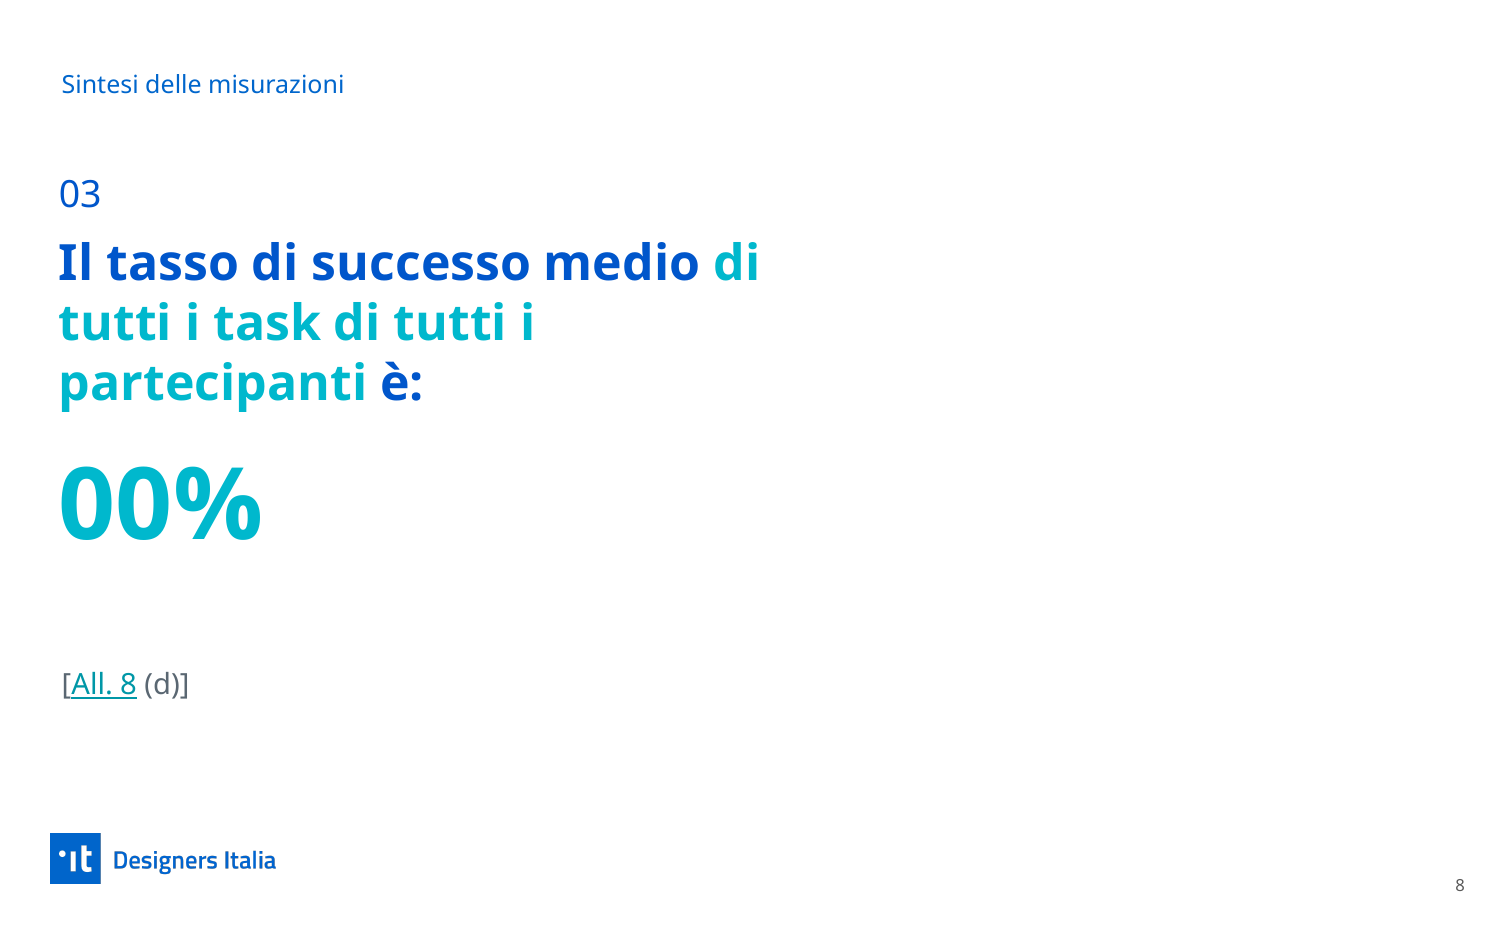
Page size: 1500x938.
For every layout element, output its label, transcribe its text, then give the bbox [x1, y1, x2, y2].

text_box 00% [43, 424, 756, 569]
text_box [All. 8 (d)] [46, 659, 1009, 711]
text_box Sintesi delle misurazioni [46, 58, 684, 110]
picture [50, 833, 289, 884]
slide_number <number> [1389, 849, 1480, 922]
text_box 03 [63, 183, 74, 205]
text_box 03 [43, 155, 405, 207]
text_box Il tasso di successo medio di tutti i task di tutti i partecipanti è: [43, 215, 813, 360]
